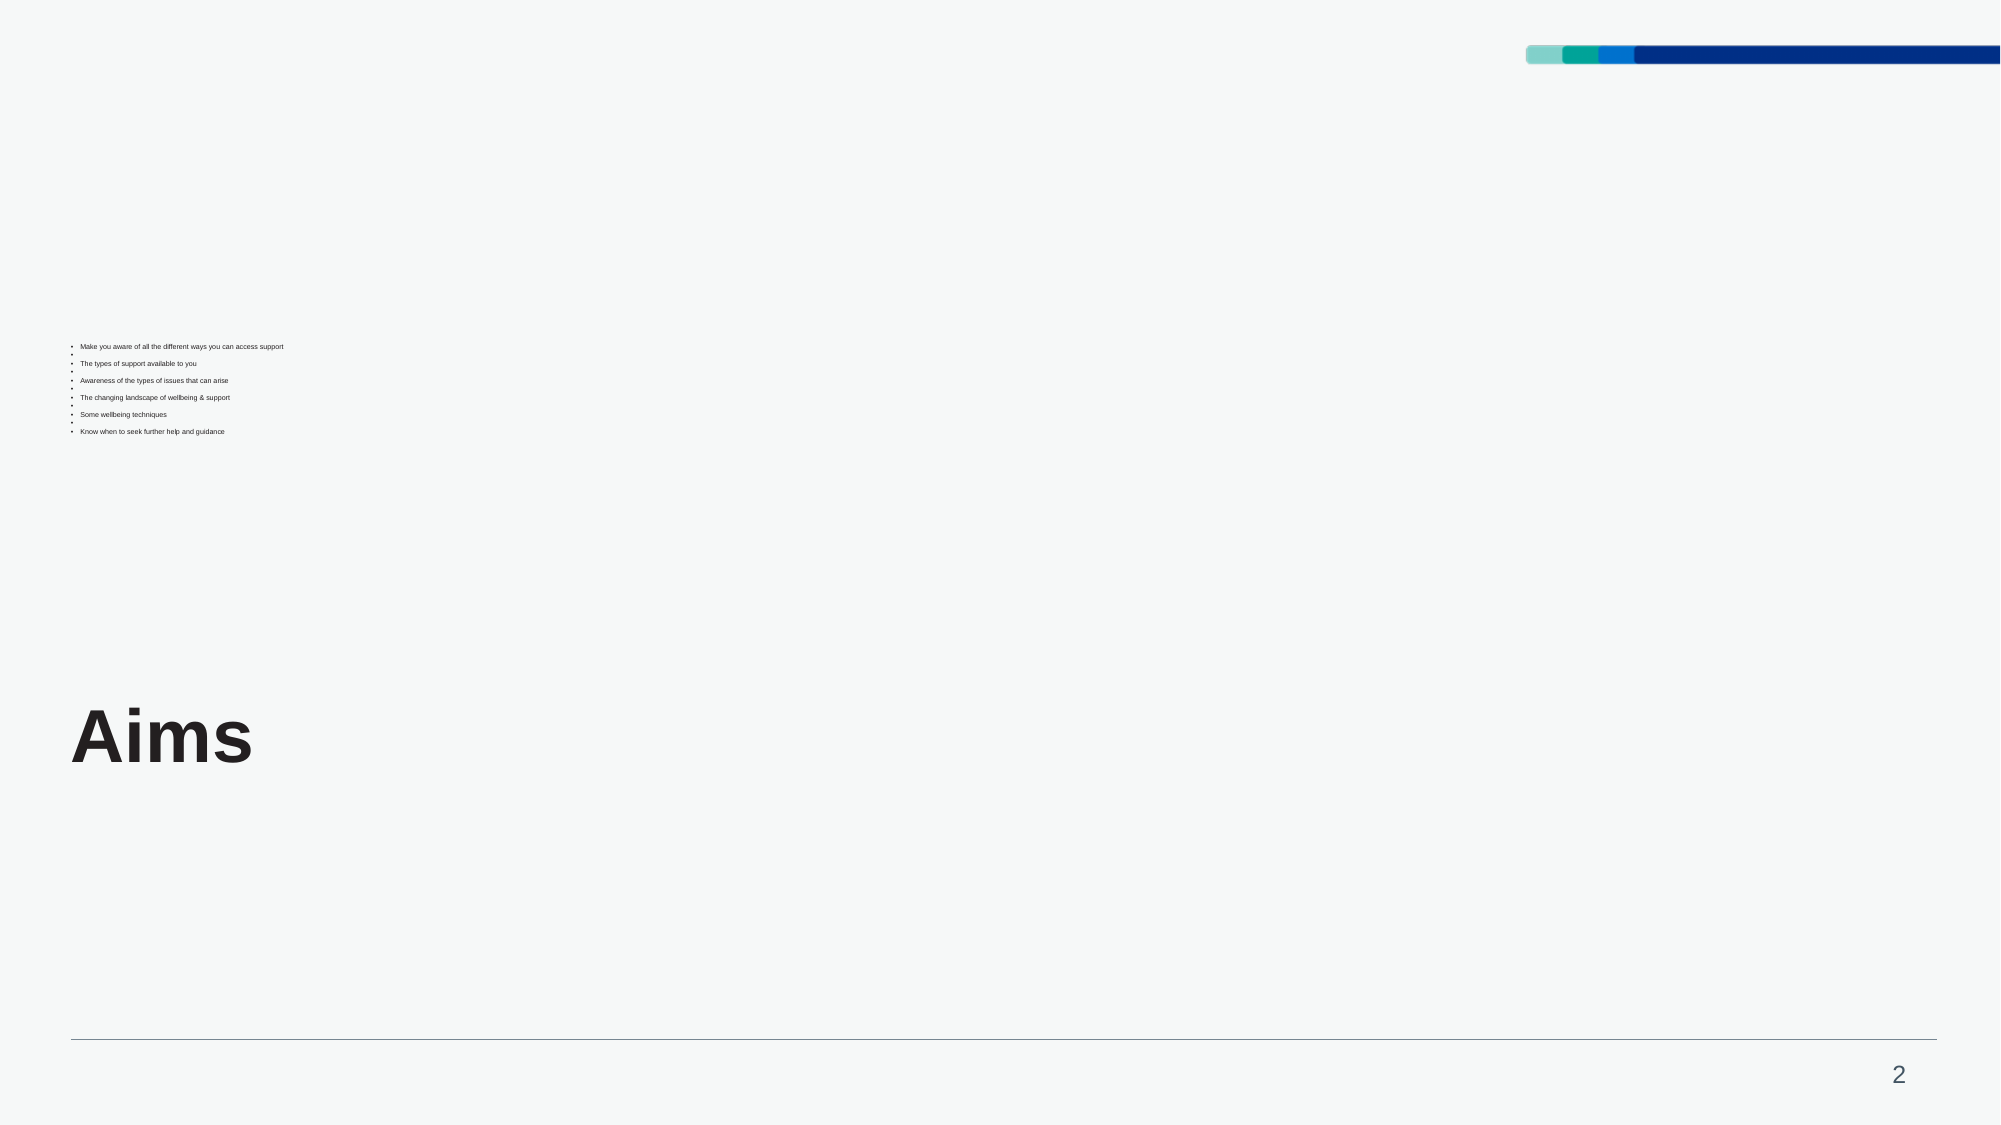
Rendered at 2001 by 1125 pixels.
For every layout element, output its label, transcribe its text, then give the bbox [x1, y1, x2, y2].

title Aims [70, 47, 1942, 190]
list Make you aware of all the different ways you can access support​ The types of support available to you​ Awareness of the types of issues that can arise​ The changing landscape of wellbeing & support​ Some wellbeing techniques​ Know when to seek further help and guidance [70, 346, 1890, 1022]
